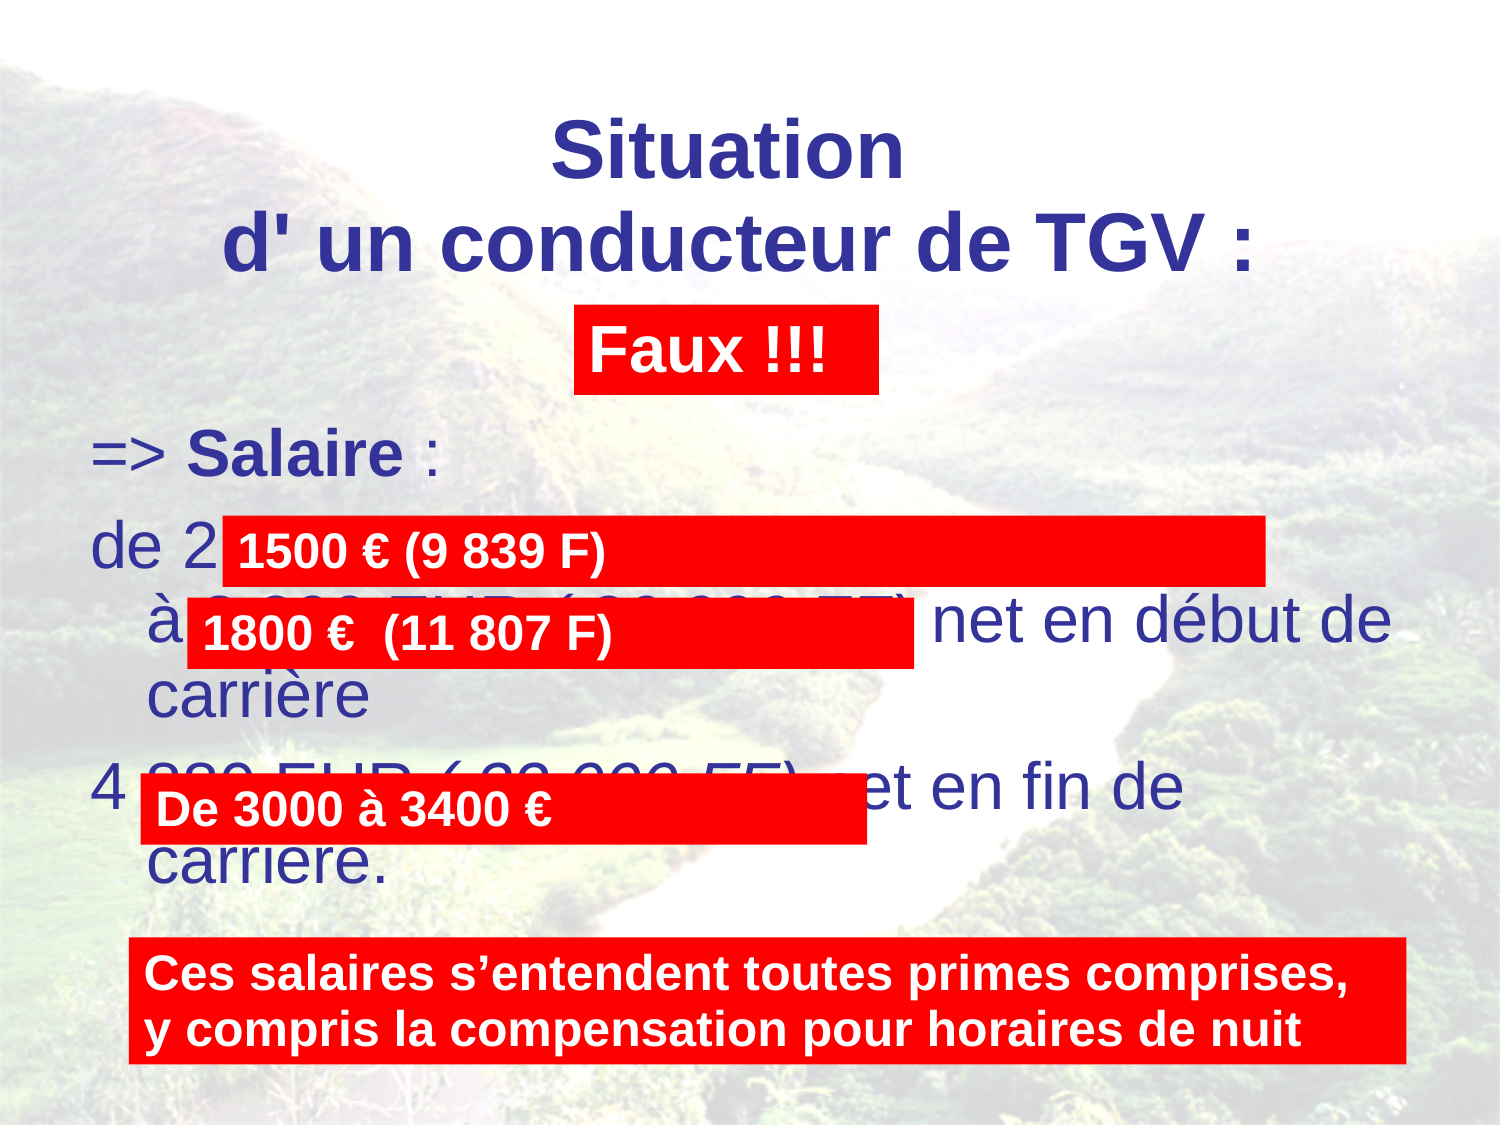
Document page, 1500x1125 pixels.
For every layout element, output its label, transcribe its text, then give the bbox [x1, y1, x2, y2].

text_box 1500 € (9 839 F) [222, 515, 1266, 587]
text_box De 3000 à 3400 € [140, 773, 868, 845]
text_box Faux !!! [574, 304, 879, 395]
title Situation d' un conducteur de TGV : [64, 85, 1415, 401]
picture [0, 0, 1500, 1125]
text_box 1800 € (11 807 F) [187, 597, 915, 669]
text_box Ces salaires s’entendent toutes primes comprises, y compris la compensation pour horaires de nuit [128, 937, 1407, 1065]
list => Salaire : de 2 200 euros ( 14 431 FF) (2 smics) à 3 200 EUR ( 20 990 FF) net en début de carrière 4 880 EUR ( 32 000 FF) net en fin de carrière. [75, 408, 1426, 1006]
